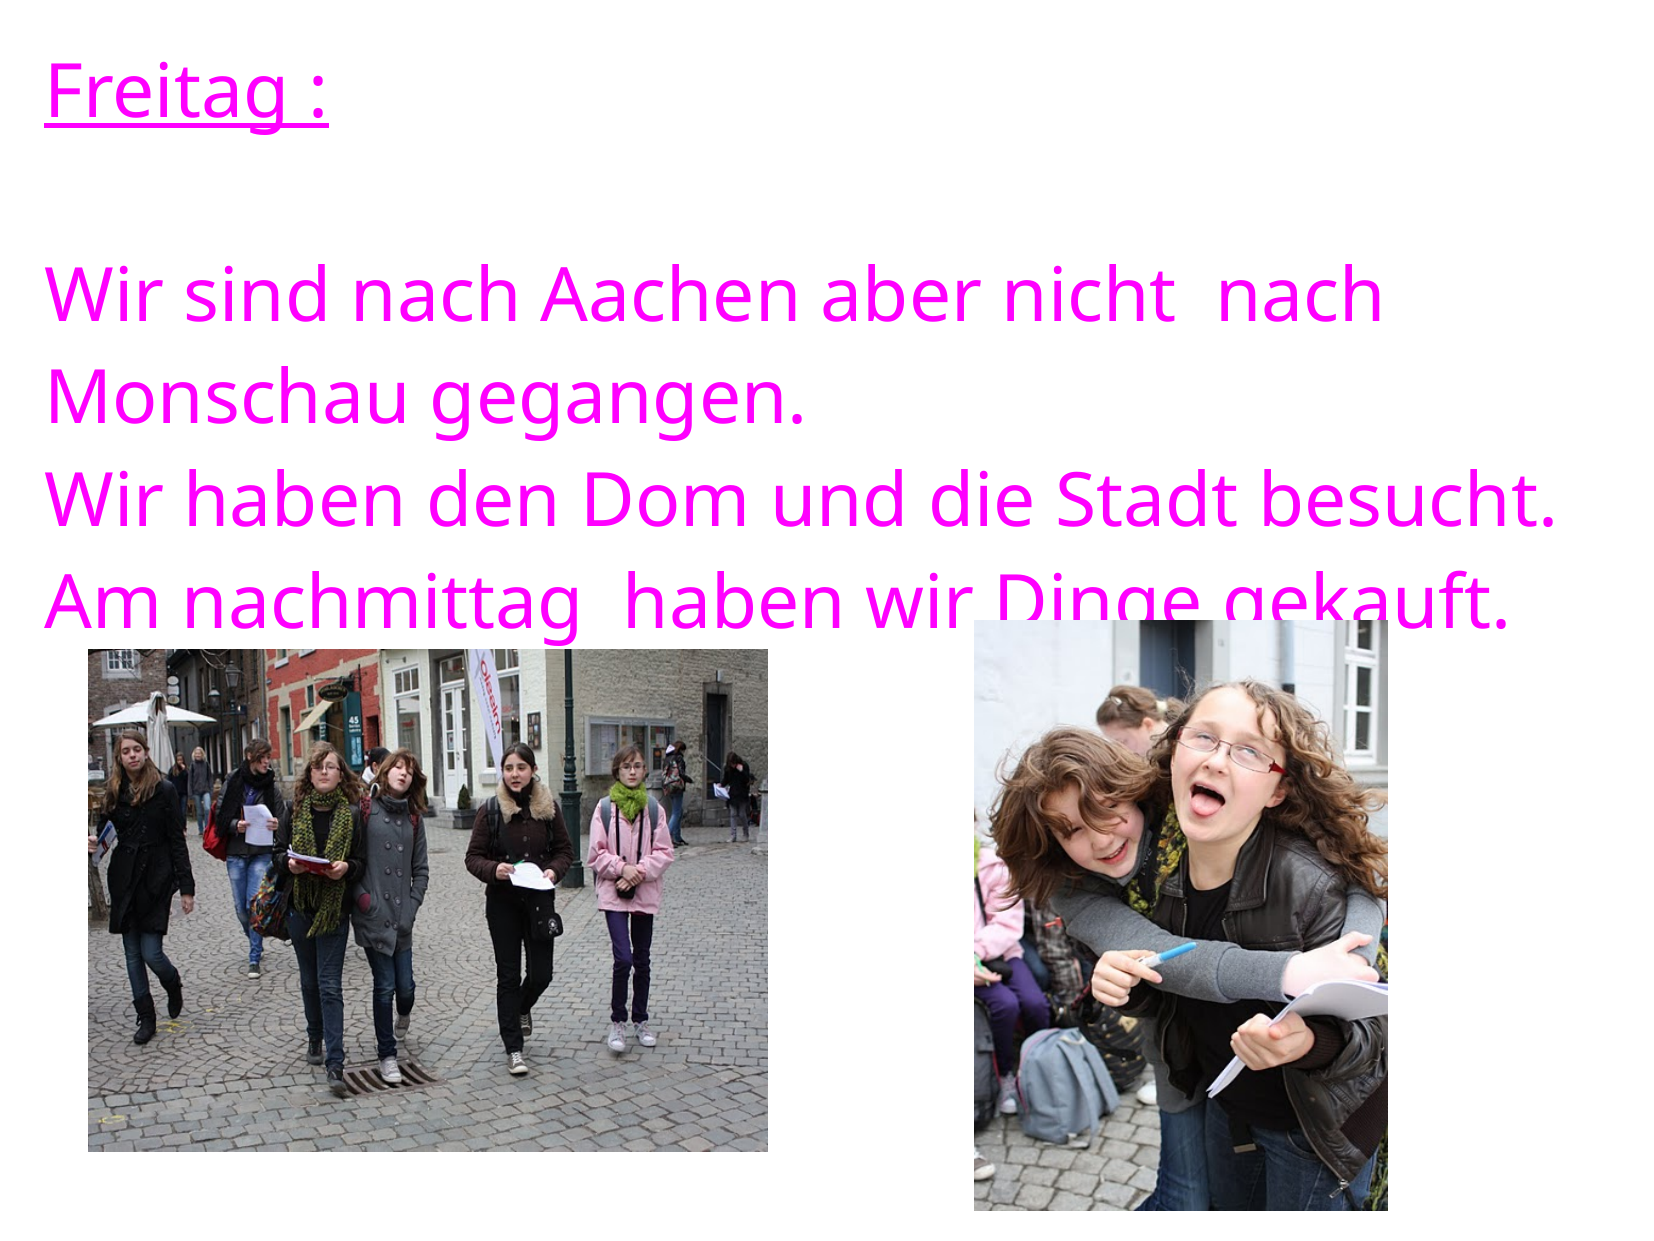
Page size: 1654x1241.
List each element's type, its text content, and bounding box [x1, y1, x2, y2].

picture [974, 620, 1388, 1211]
text_box Freitag : Wir sind nach Aachen aber nicht nach Monschau gegangen. Wir haben den Dom und die Stadt besucht. Am nachmittag haben wir Dinge gekauft. [29, 29, 1625, 594]
picture [88, 649, 768, 1152]
